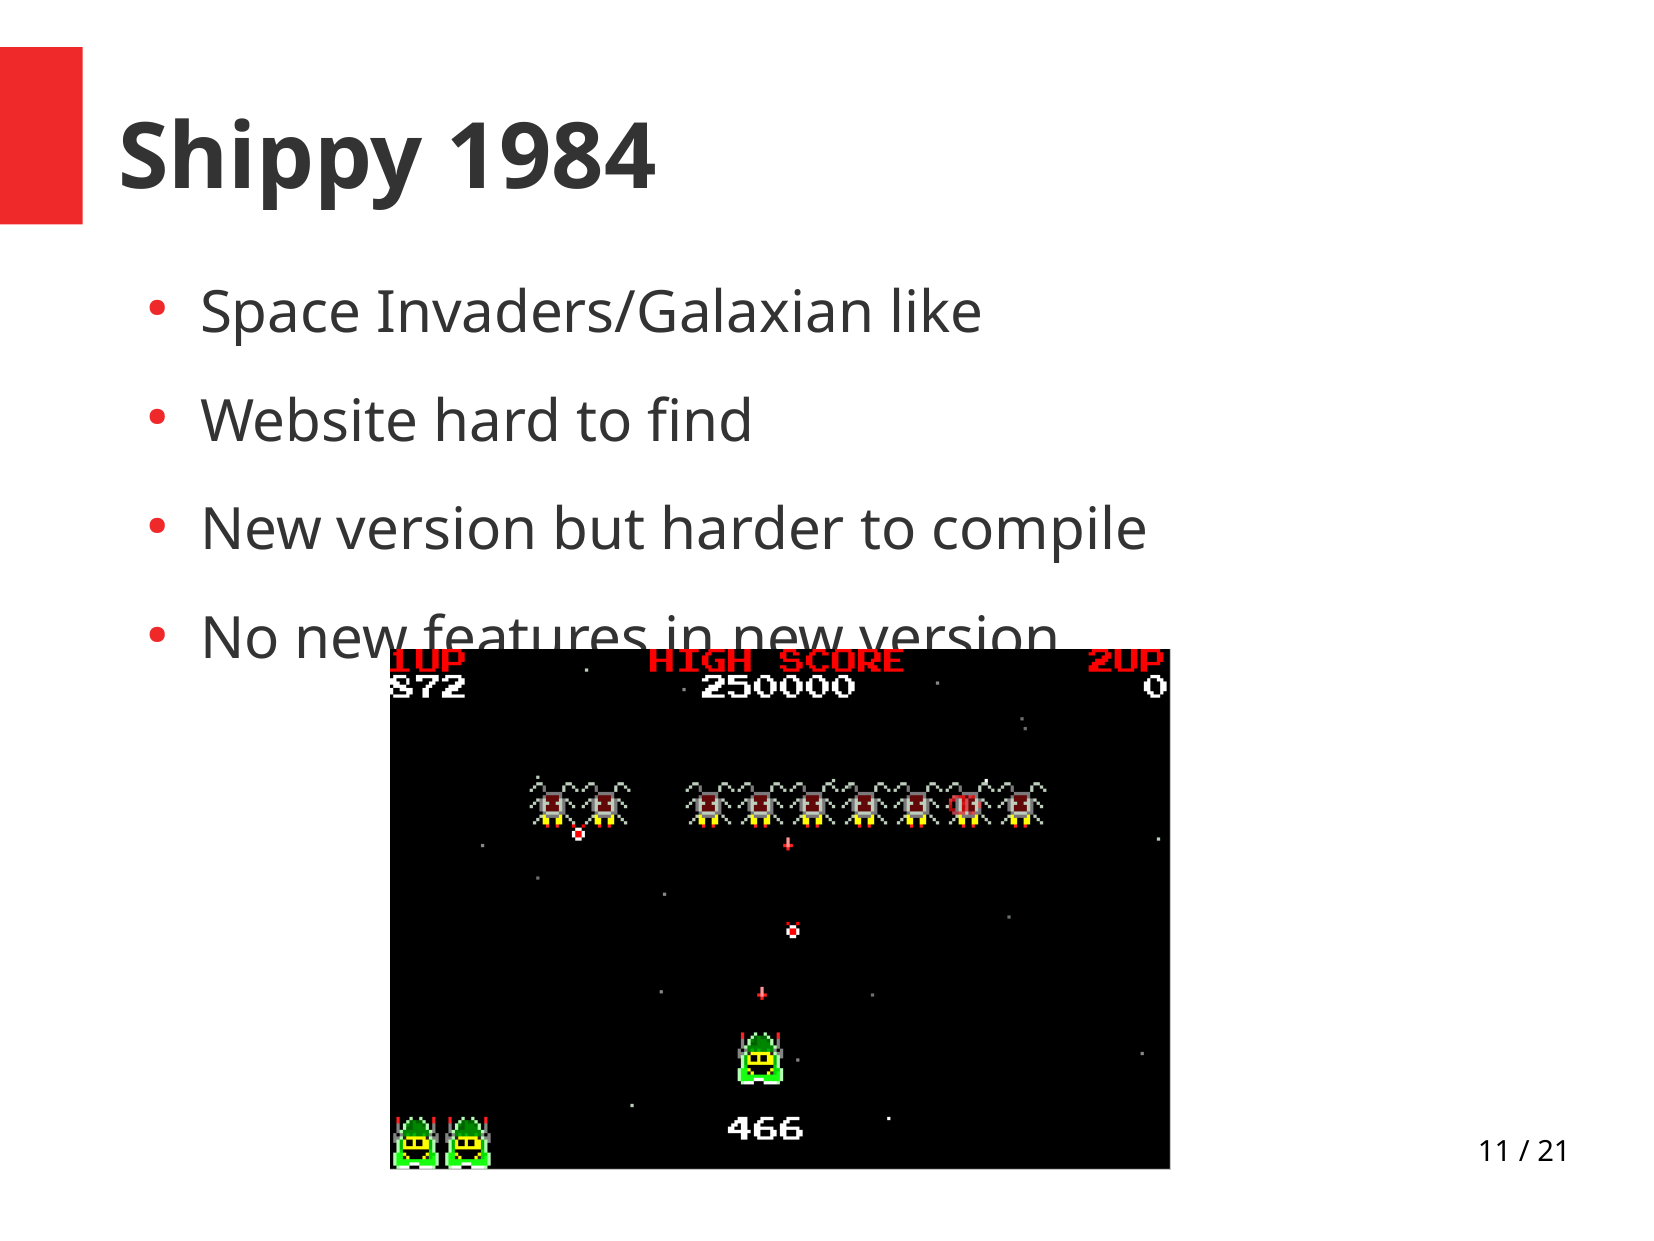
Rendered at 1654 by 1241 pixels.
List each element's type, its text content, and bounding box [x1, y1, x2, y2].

list Space Invaders/Galaxian like Website hard to find New version but harder to compile No new features in new version [129, 270, 1547, 990]
title Shippy 1984 [118, 49, 1571, 257]
picture [390, 649, 1171, 1171]
